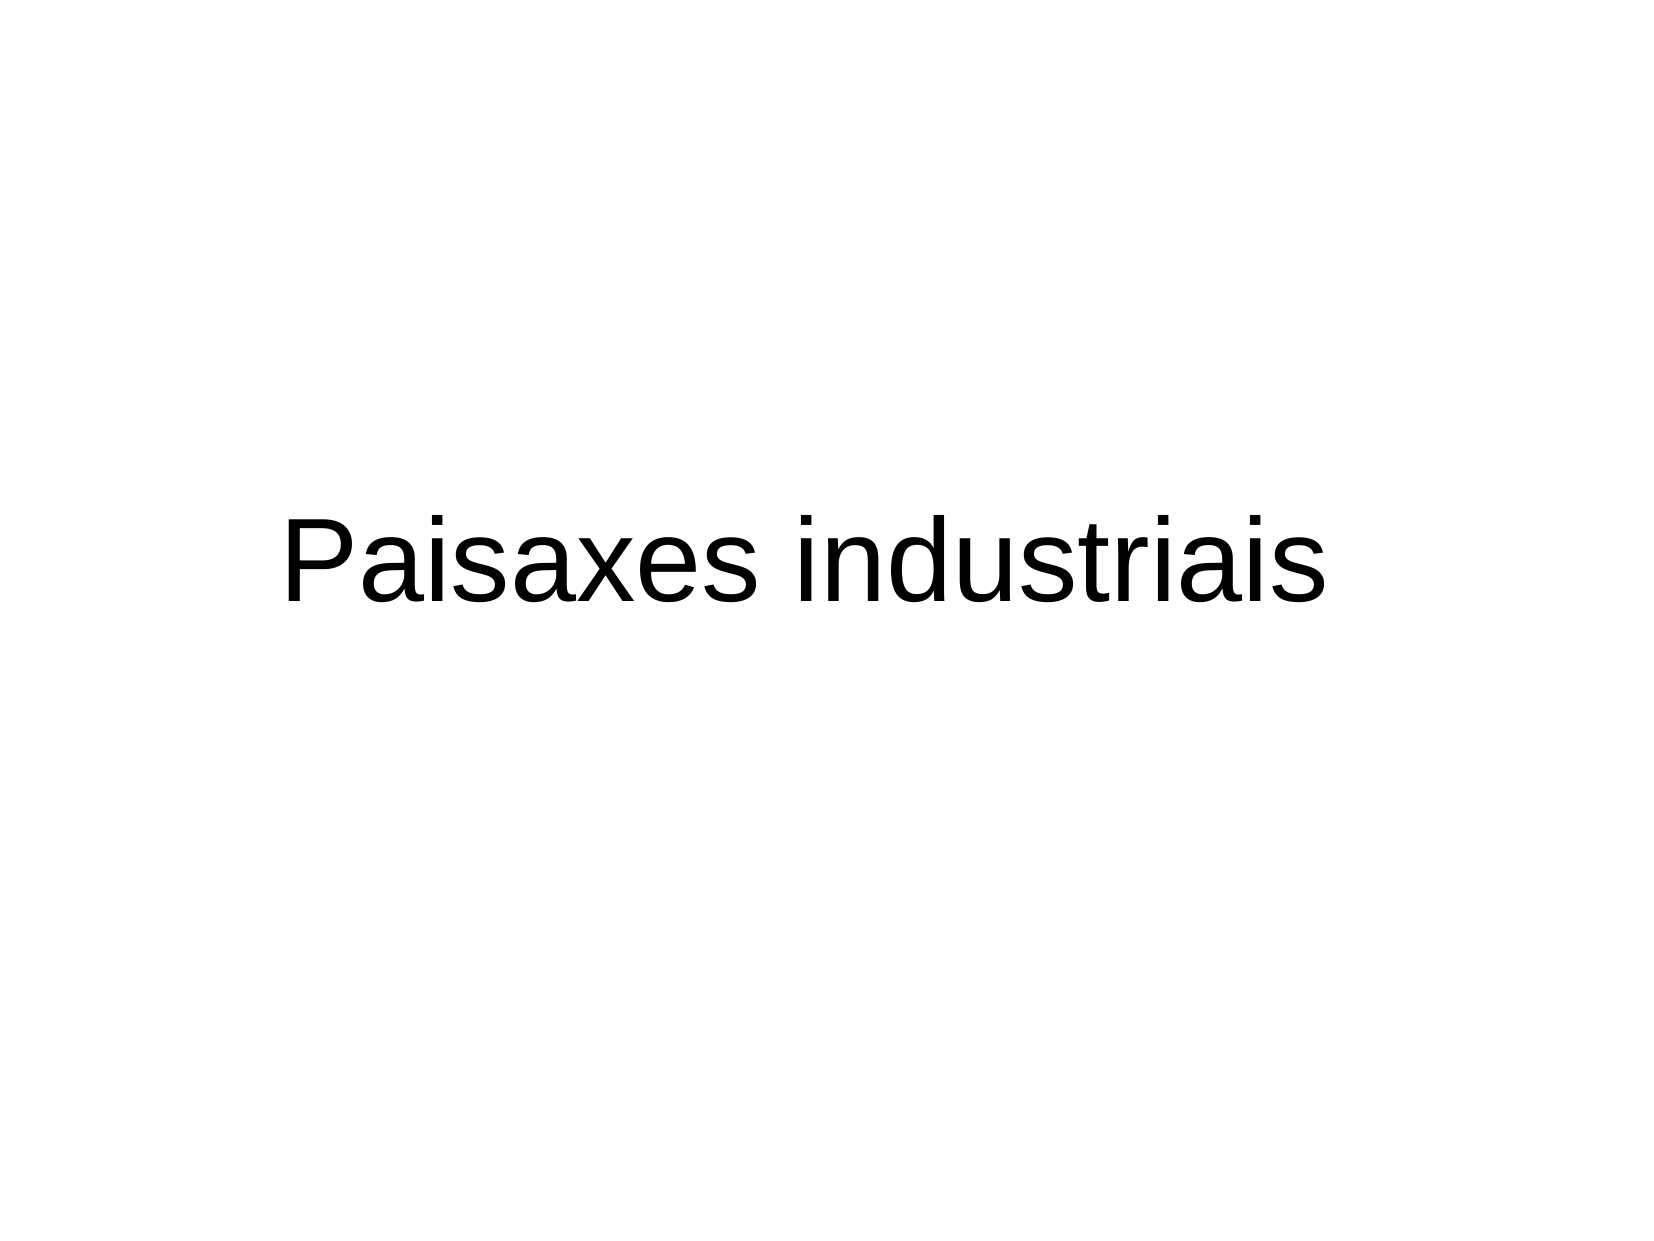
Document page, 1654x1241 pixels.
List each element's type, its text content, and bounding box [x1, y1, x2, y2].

text_box Paisaxes industriais [264, 486, 1388, 655]
